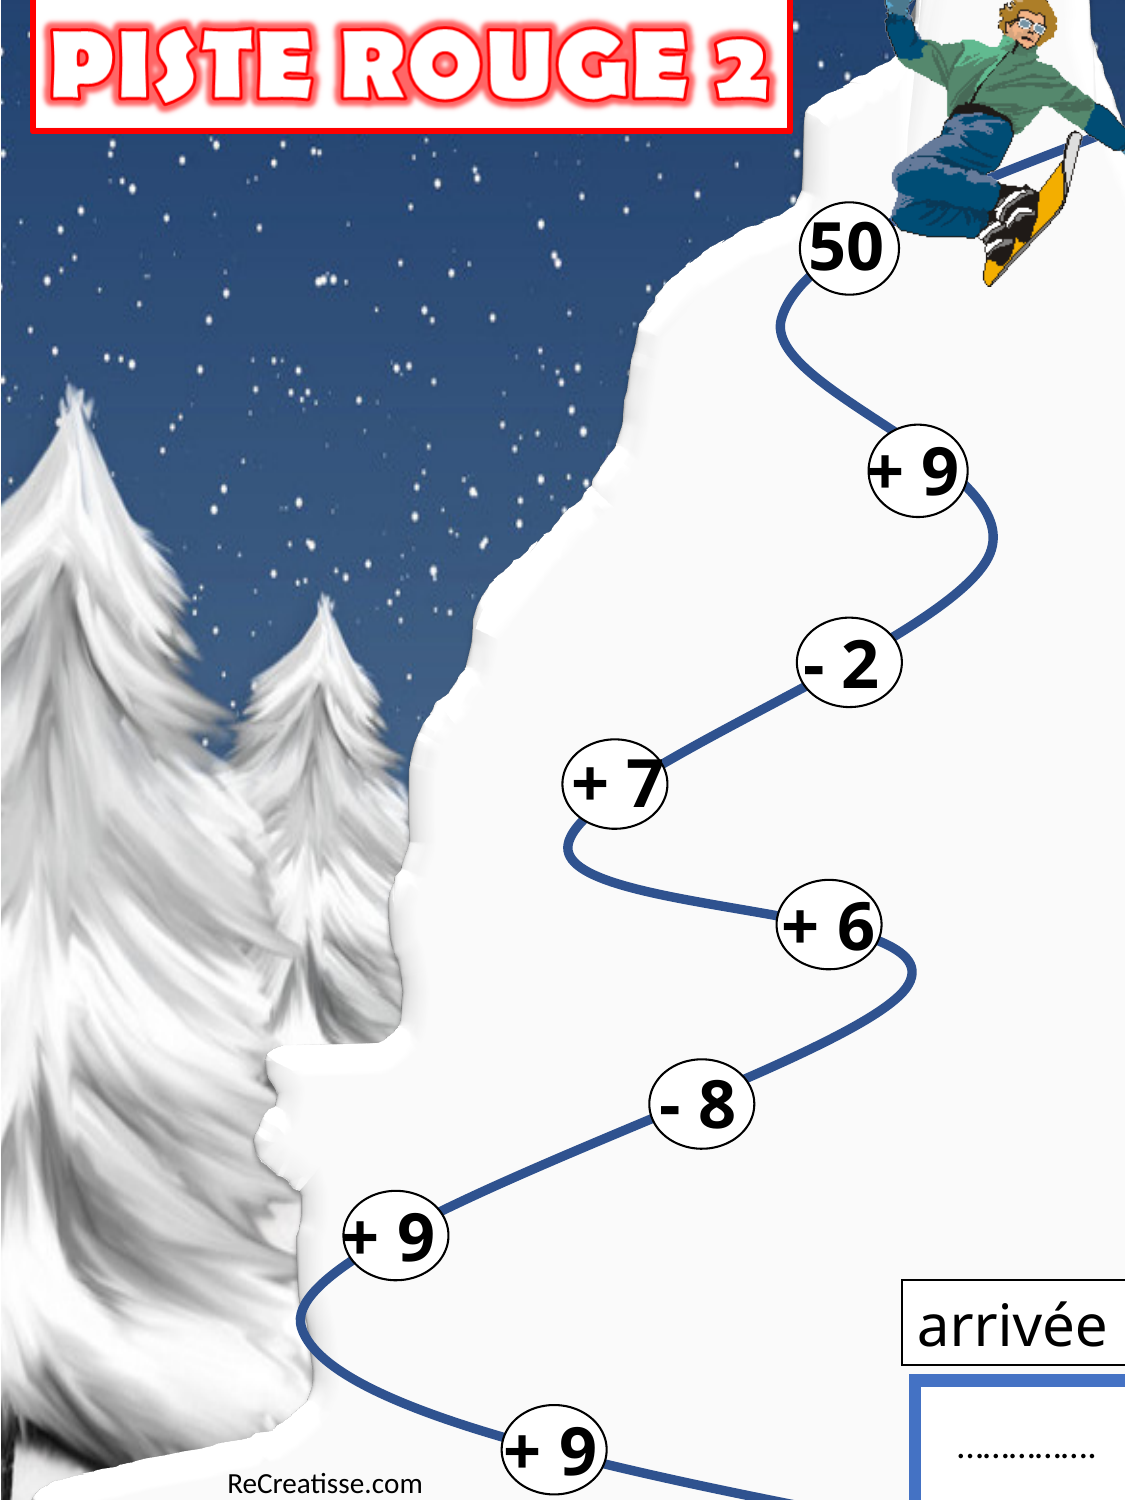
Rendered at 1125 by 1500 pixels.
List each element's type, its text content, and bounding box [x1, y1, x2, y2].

text_box + 9 [327, 1188, 474, 1283]
text_box - 2 [788, 614, 961, 709]
text_box arrivée [902, 1280, 1125, 1365]
text_box 50 [793, 197, 925, 292]
text_box - 8 [645, 1055, 792, 1150]
text_box + 9 [489, 1401, 636, 1497]
picture [1, 0, 1125, 1500]
text_box + 7 [556, 733, 704, 828]
text_box + 6 [766, 877, 914, 972]
text_box ……………. [915, 1380, 1125, 1500]
text_box ReCreatisse.com [213, 1456, 438, 1500]
text_box + 9 [851, 421, 999, 516]
